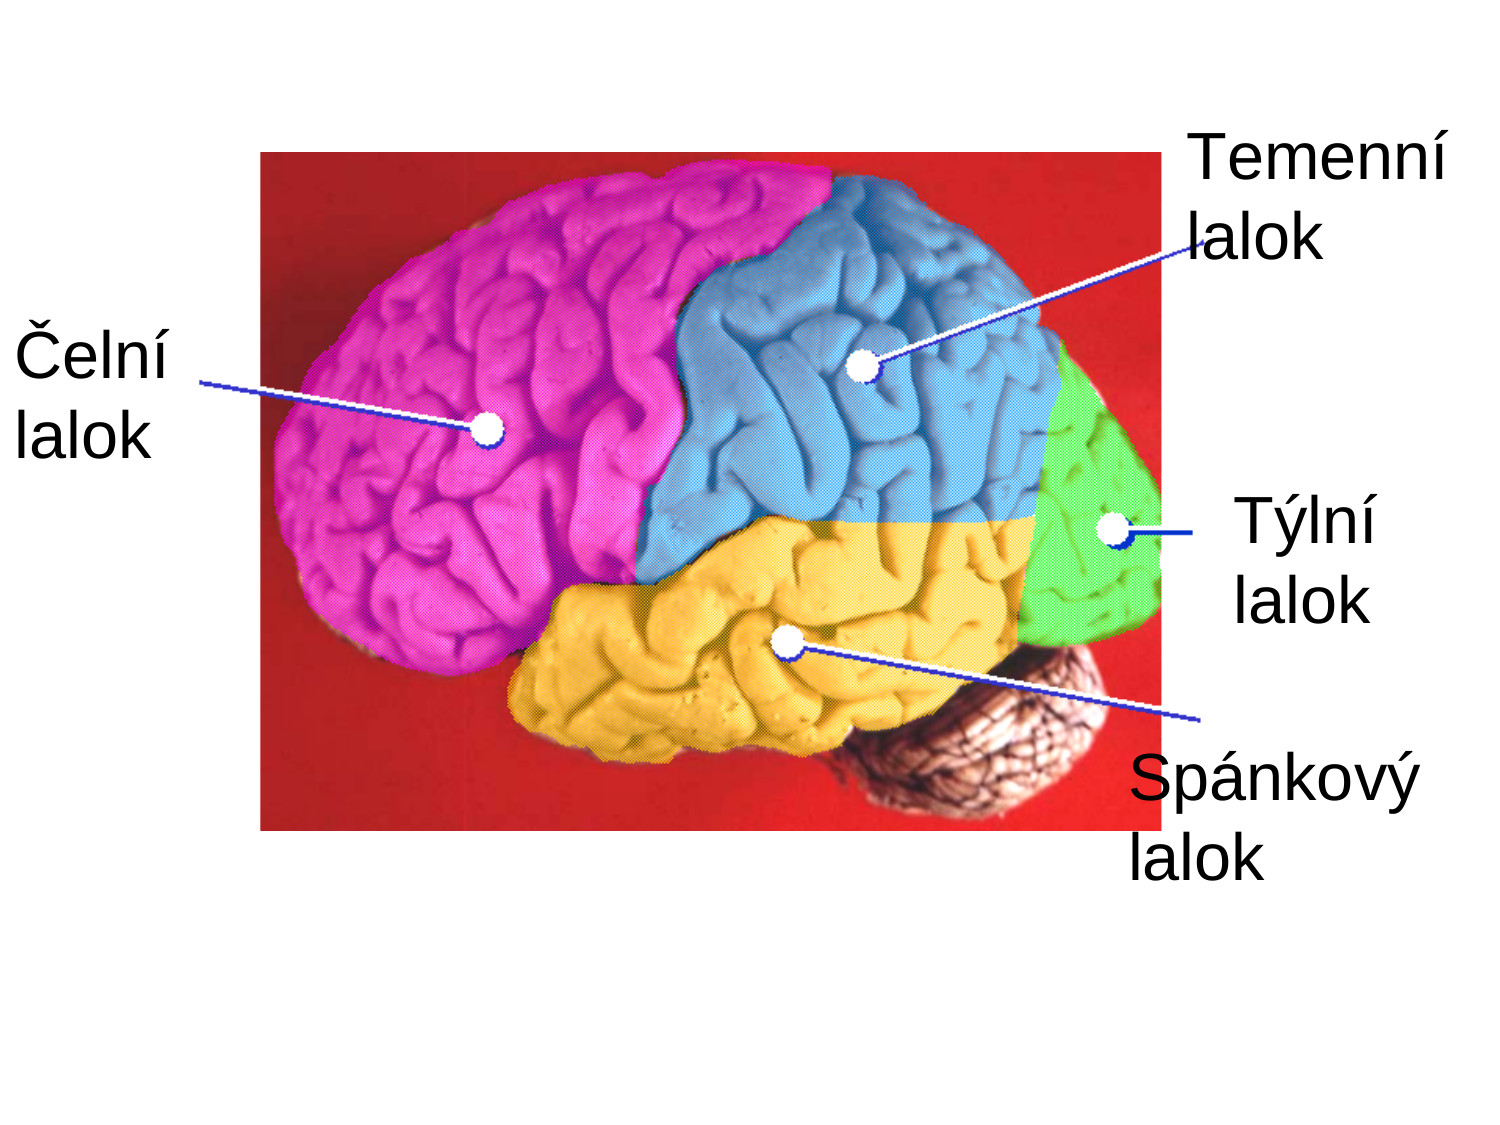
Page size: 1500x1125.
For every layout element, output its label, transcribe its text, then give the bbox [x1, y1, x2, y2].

text_box Spánkový lalok [1113, 726, 1454, 902]
text_box Týlní lalok [1218, 468, 1477, 645]
text_box Čelní lalok [0, 304, 187, 480]
text_box Temenní lalok [1171, 105, 1477, 281]
text_box [187, 152, 1218, 831]
